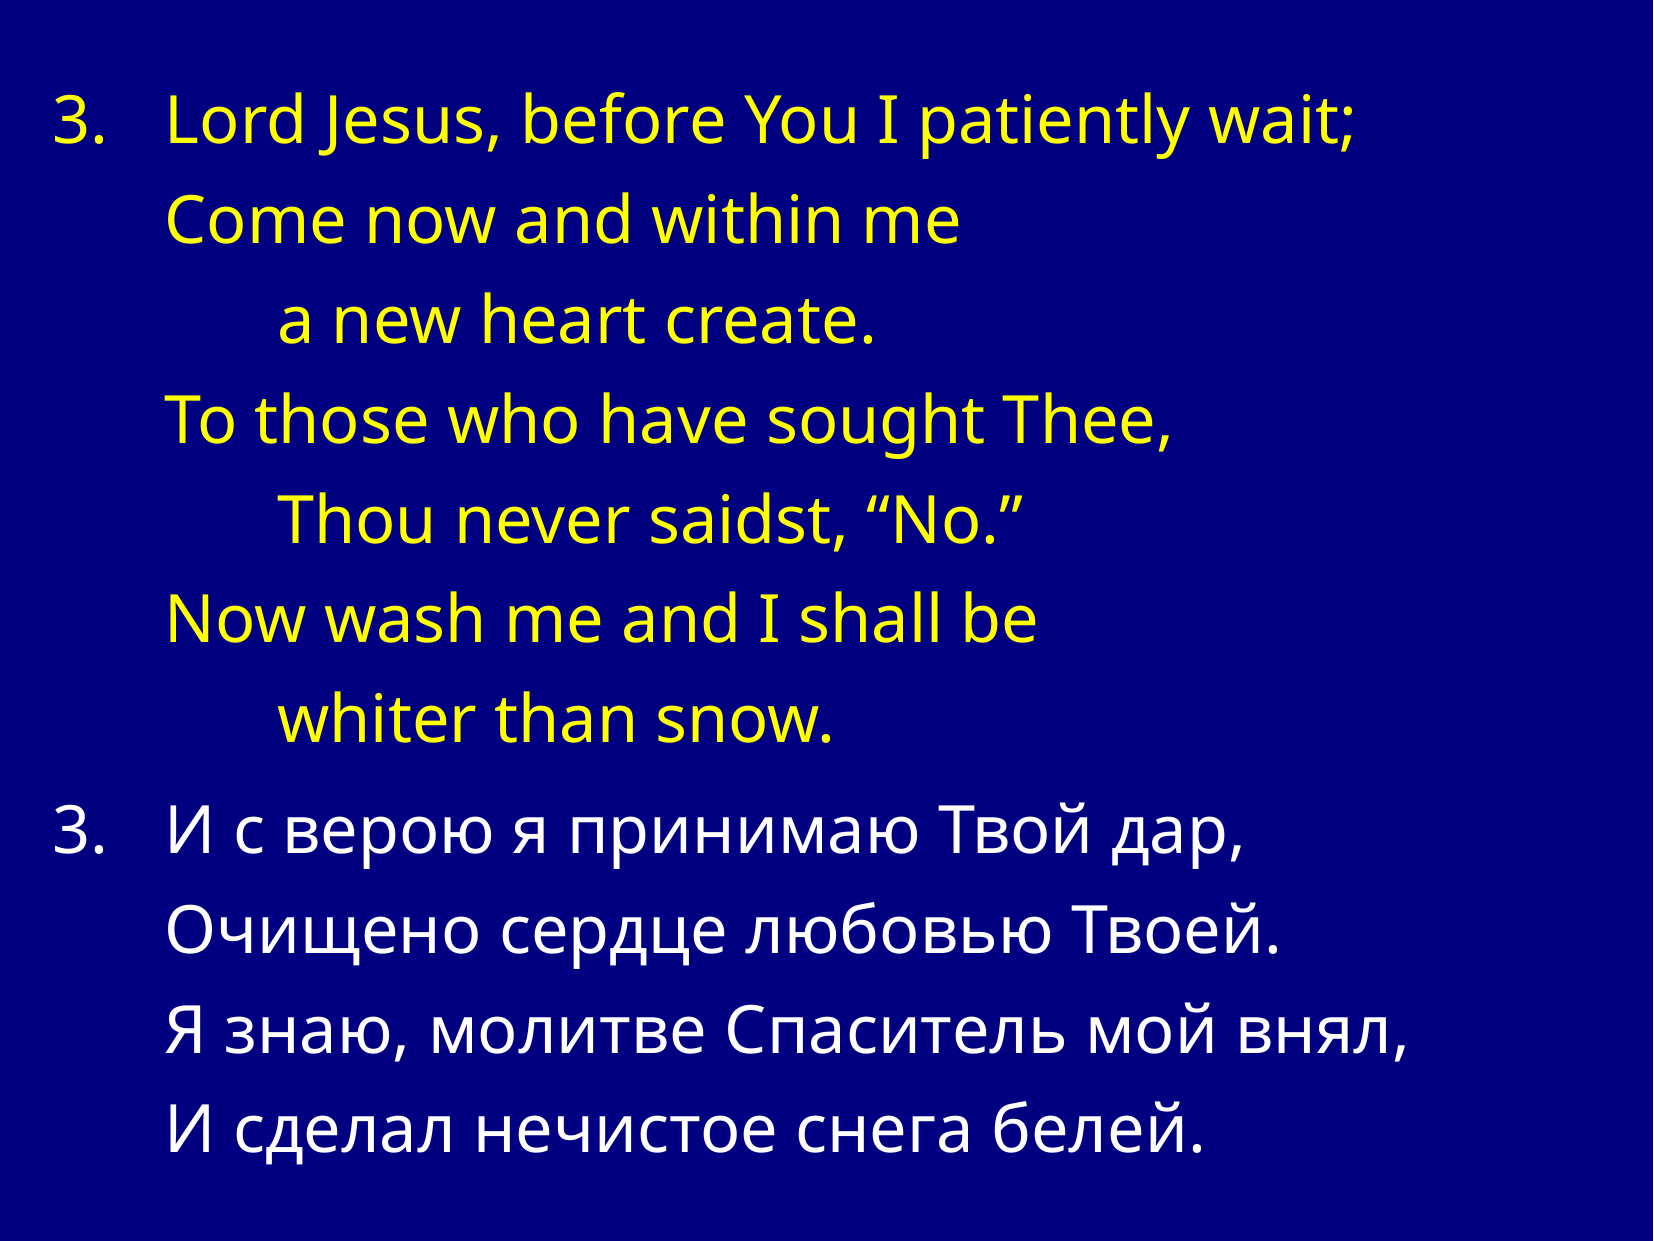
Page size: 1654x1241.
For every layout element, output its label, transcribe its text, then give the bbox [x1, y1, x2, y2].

text_box 3. Lord Jesus, before You I patiently wait; Come now and within me a new heart create. To those who have sought Thee, Thou never saidst, “No.” Now wash me and I shall be whiter than snow. [37, 56, 1653, 675]
text_box 3. И с верою я принимаю Твой дар, Очищено сердце любовью Твоей. Я знаю, молитве Спаситель мой внял, И сделал нечистое снега белей. [37, 675, 1653, 1163]
